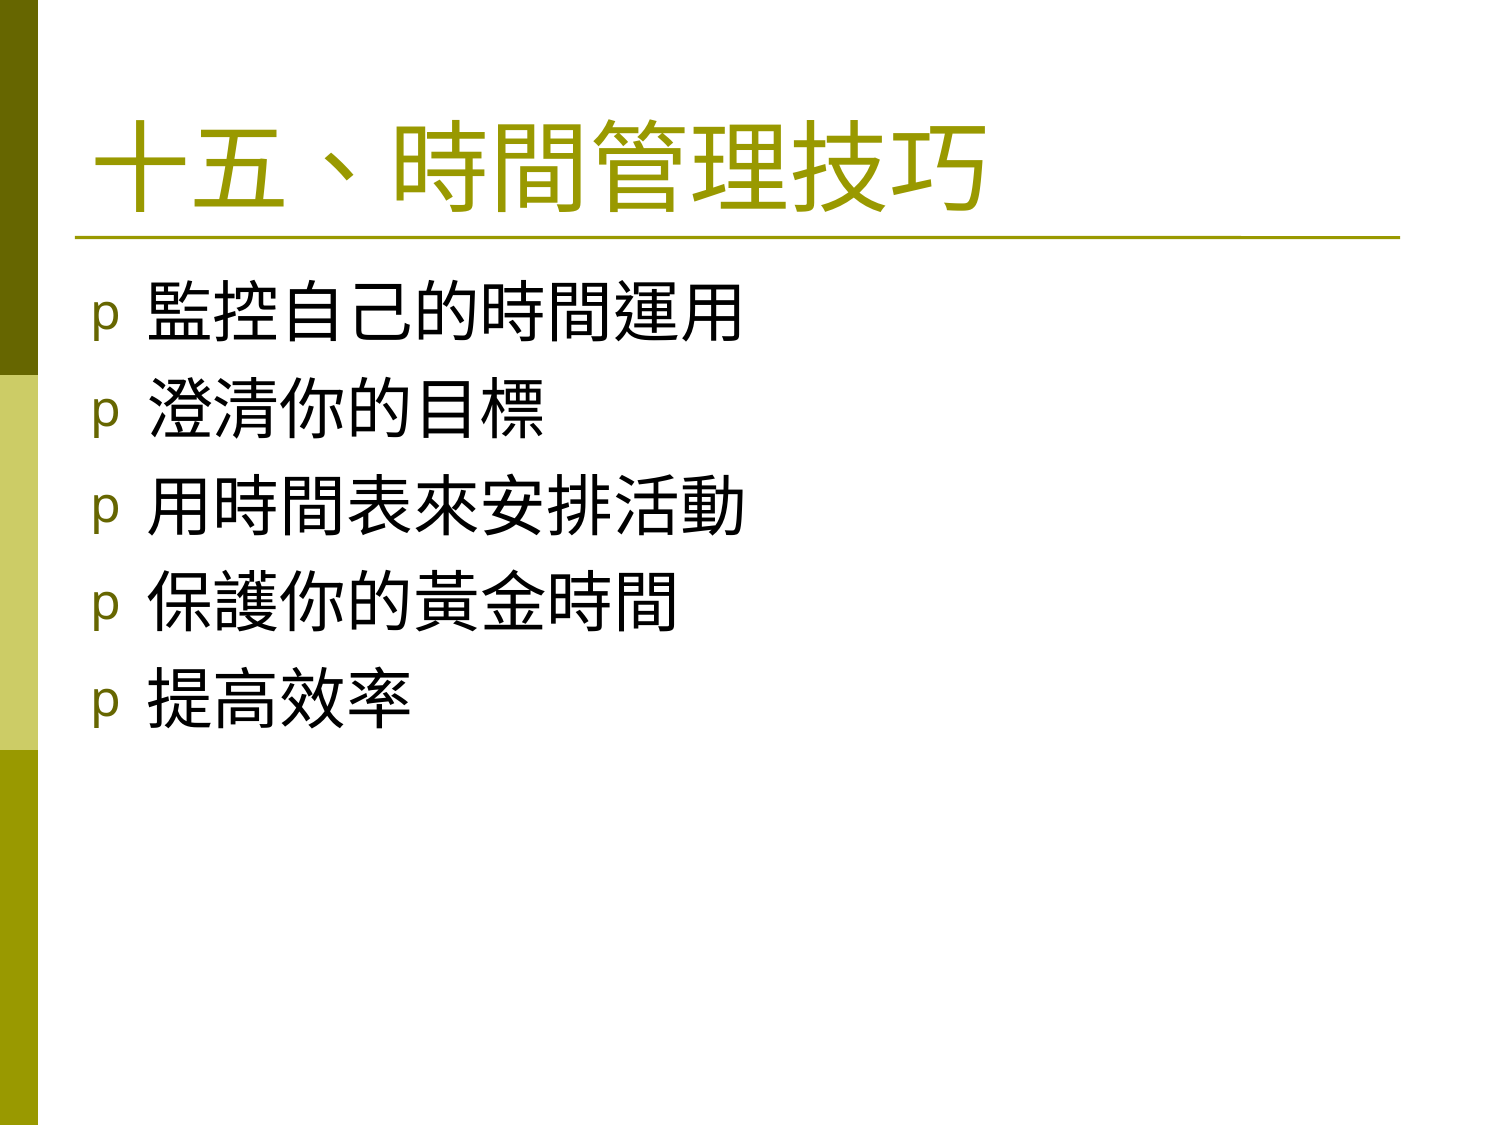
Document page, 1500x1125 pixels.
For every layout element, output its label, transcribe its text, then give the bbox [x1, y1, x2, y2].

list 監控自己的時間運用 澄清你的目標 用時間表來安排活動 保護你的黃金時間 提高效率 [75, 262, 1426, 1006]
title 十五、時間管理技巧 [75, 45, 1426, 233]
